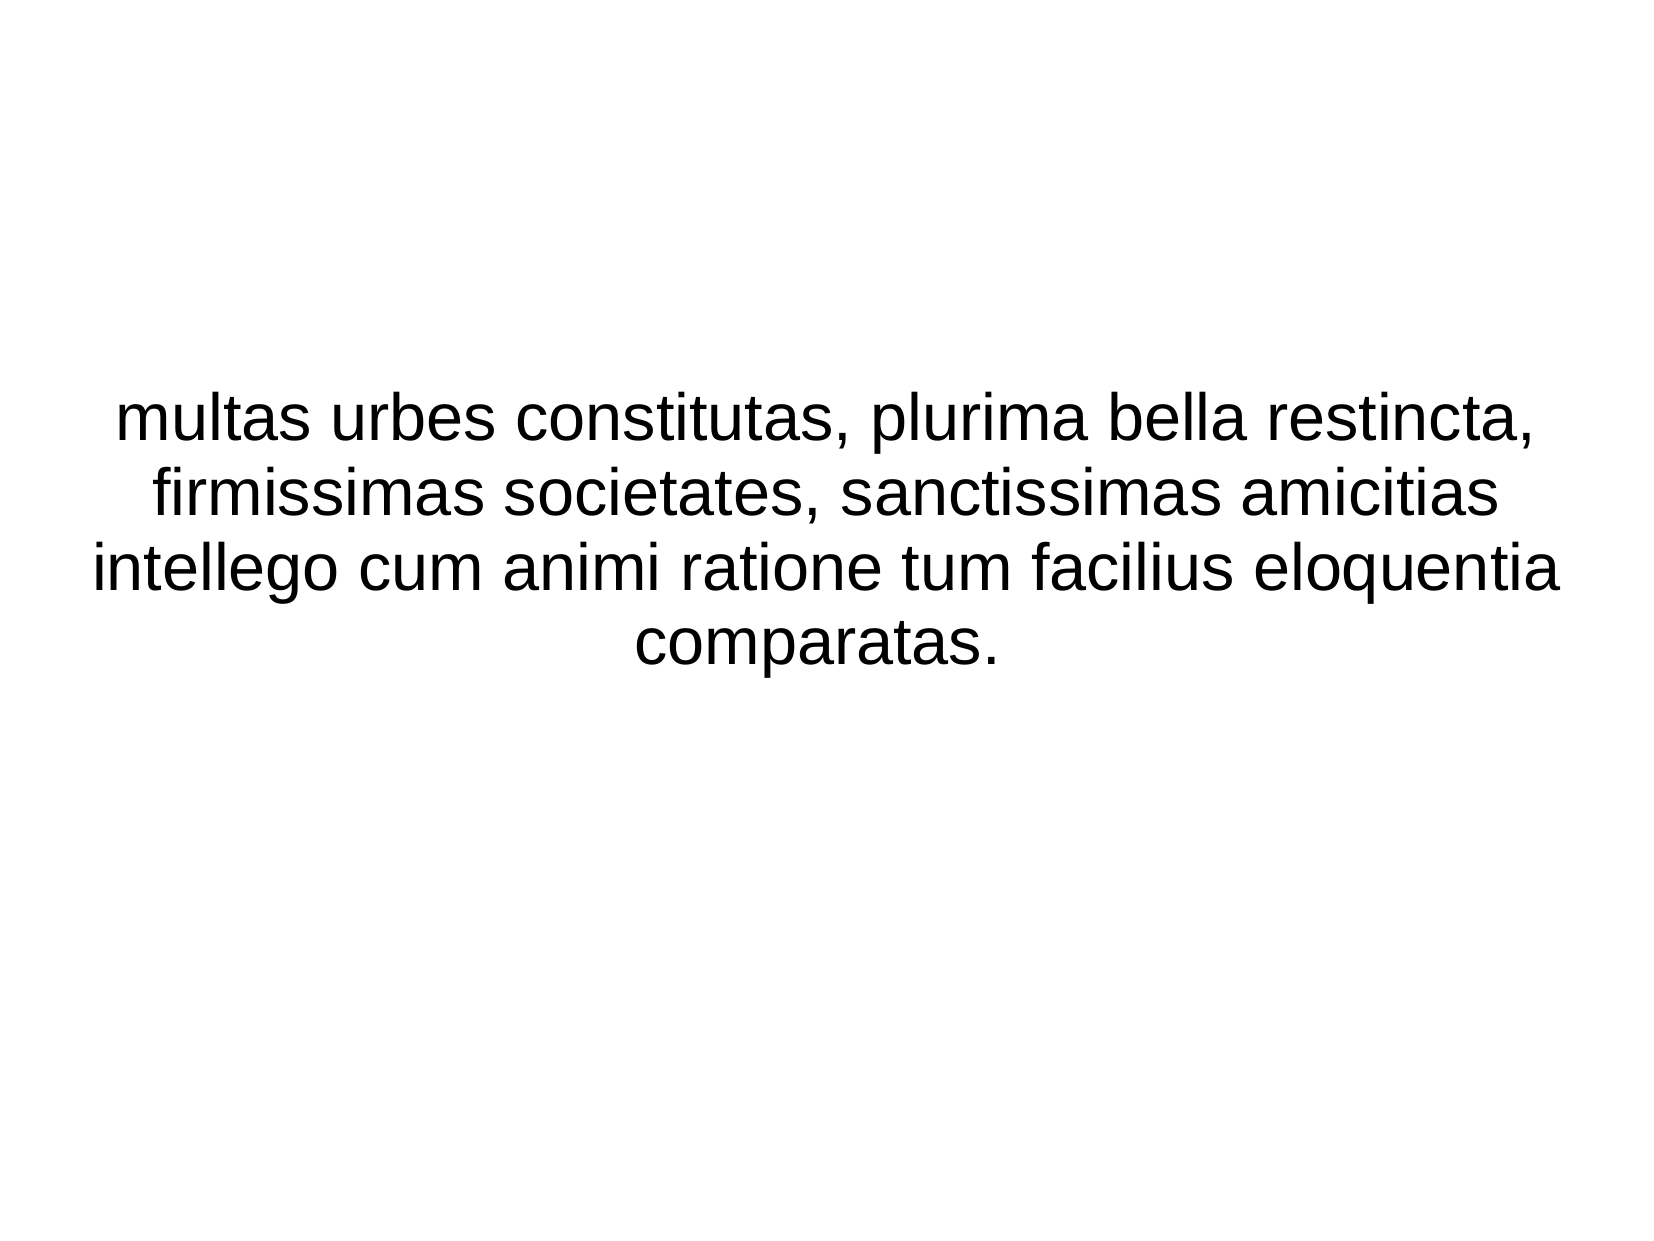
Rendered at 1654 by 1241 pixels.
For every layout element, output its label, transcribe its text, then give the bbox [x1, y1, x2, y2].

subtitle multas urbes constitutas, plurima bella restincta, firmissimas societates, sanctissimas amicitias intellego cum animi ratione tum facilius eloquentia comparatas. [82, 49, 1571, 1010]
